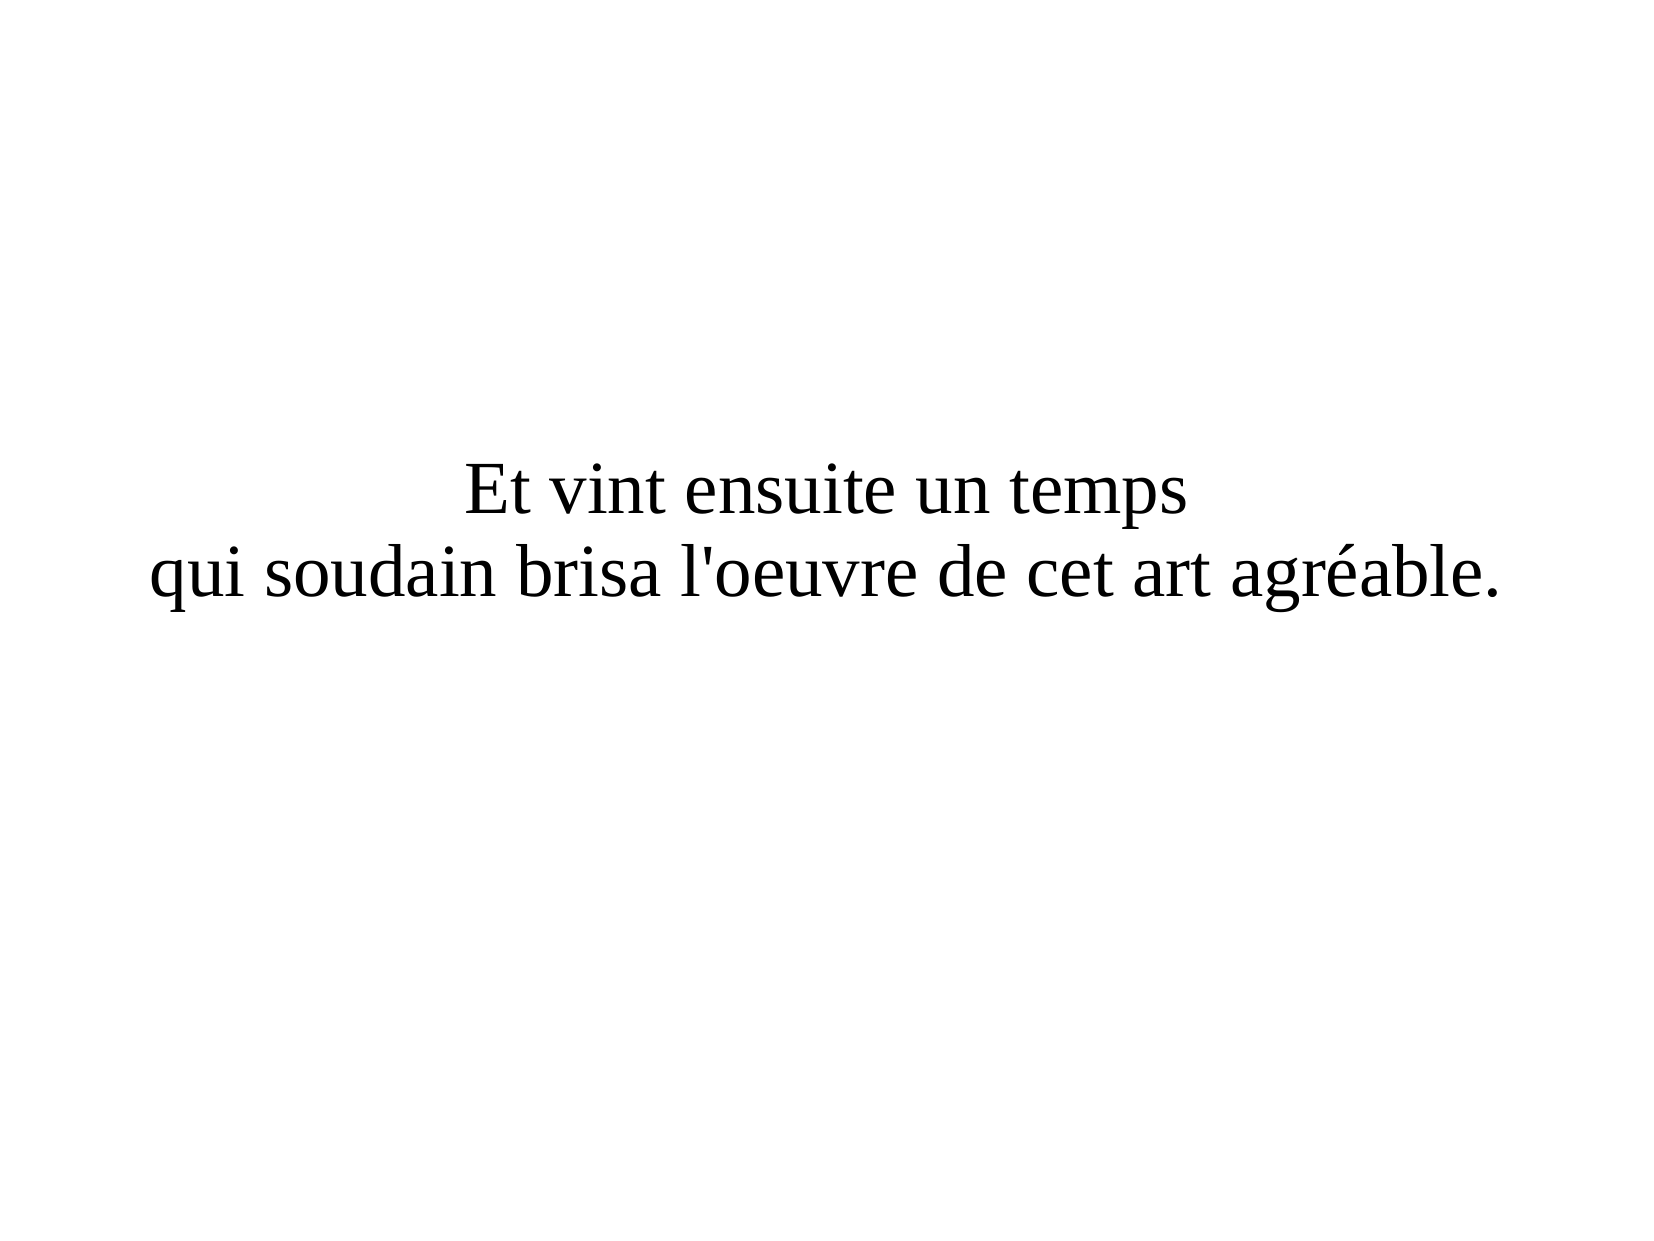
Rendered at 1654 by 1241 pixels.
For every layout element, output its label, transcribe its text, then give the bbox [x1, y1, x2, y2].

subtitle Et vint ensuite un temps qui soudain brisa l'oeuvre de cet art agréable. [82, 49, 1571, 1010]
